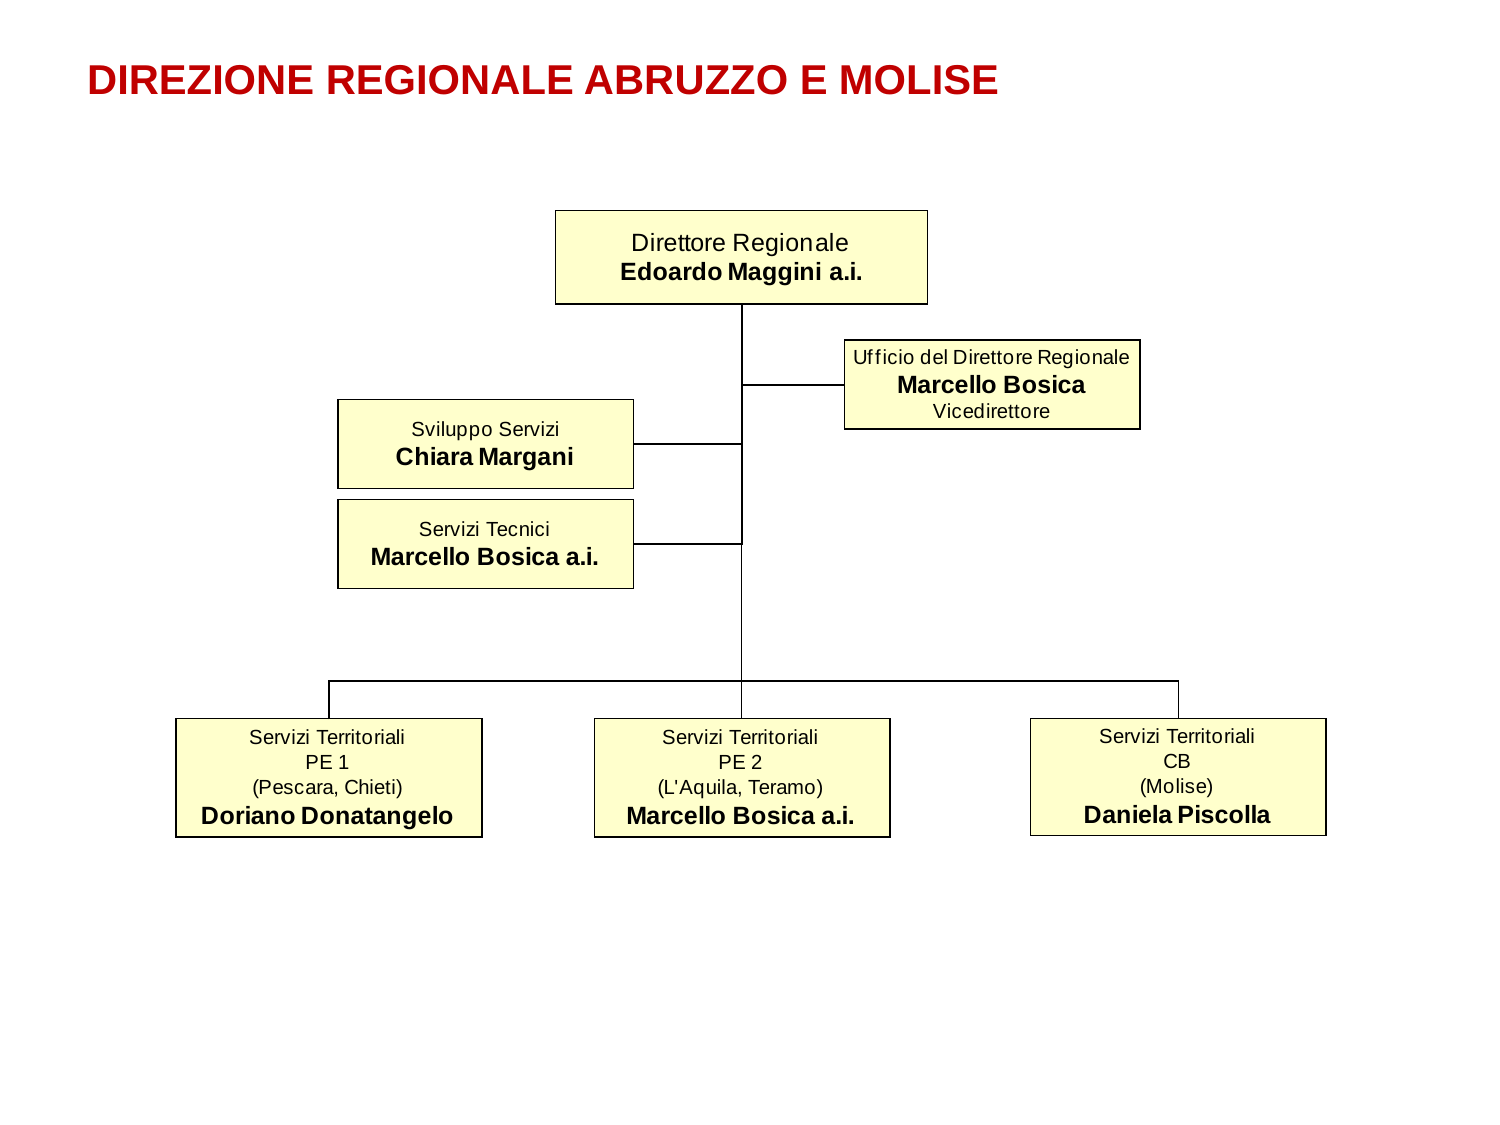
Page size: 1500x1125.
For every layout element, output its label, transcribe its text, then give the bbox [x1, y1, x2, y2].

title DIREZIONE REGIONALE ABRUZZO E MOLISE [72, 45, 1462, 128]
picture [173, 208, 1327, 838]
